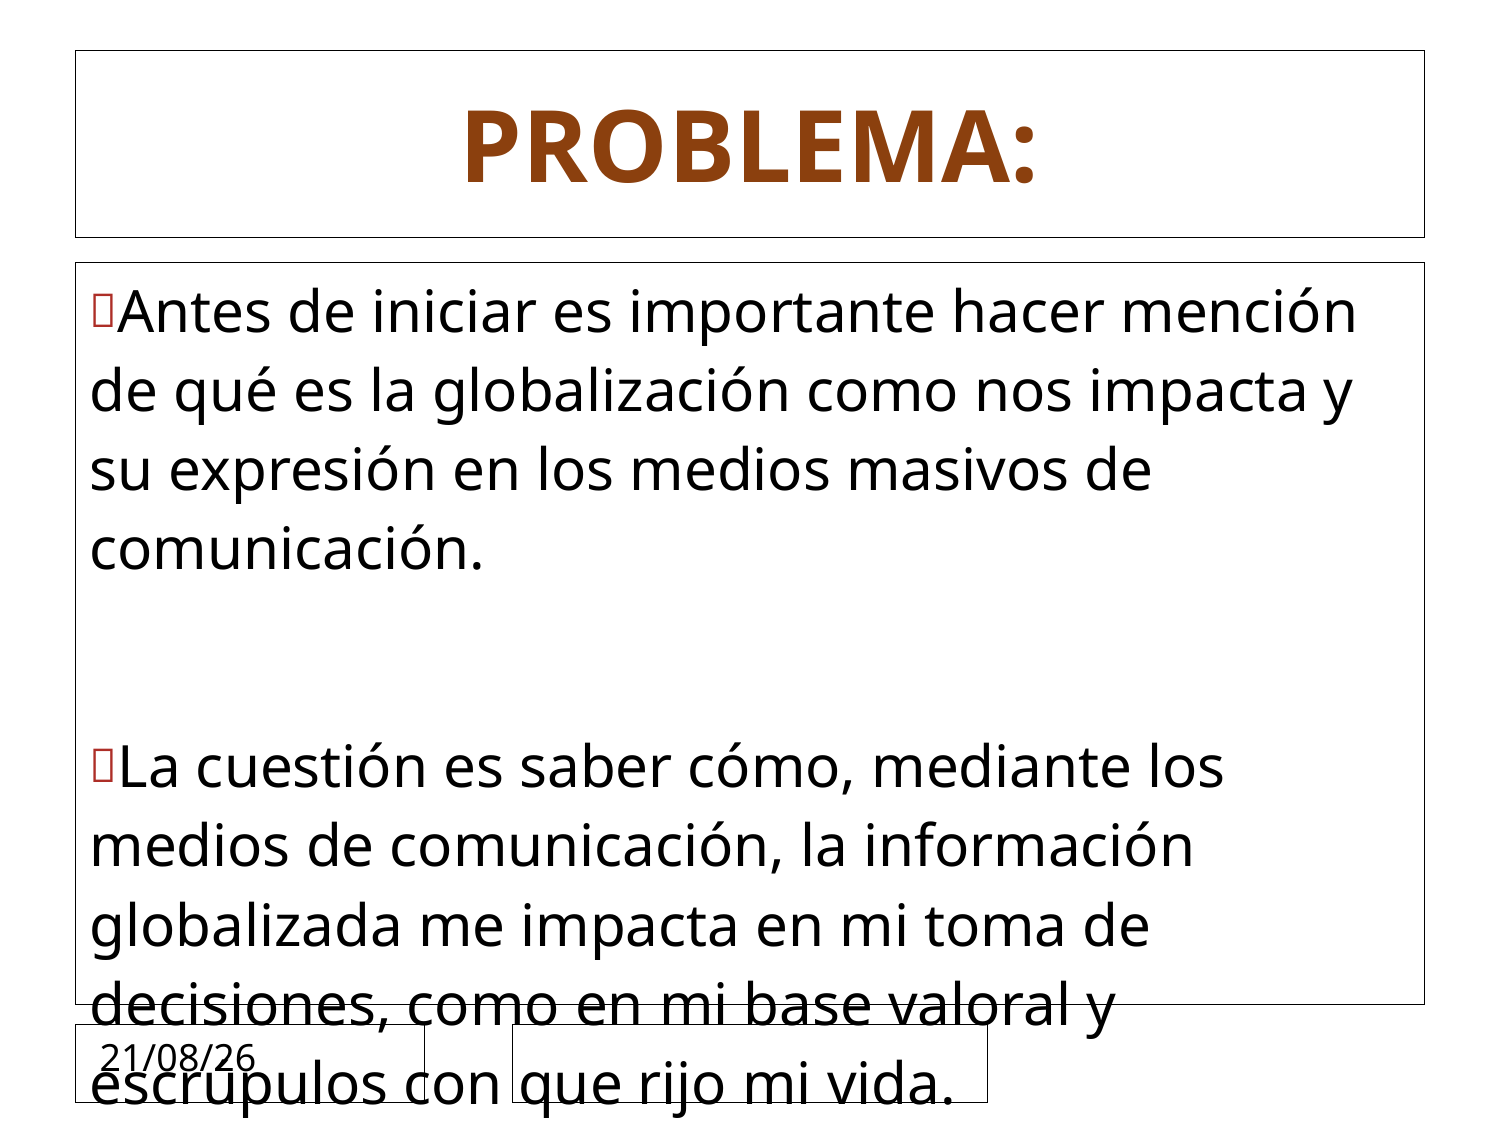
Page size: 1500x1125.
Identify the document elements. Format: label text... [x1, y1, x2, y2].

list Antes de iniciar es importante hacer mención de qué es la globalización como nos impacta y su expresión en los medios masivos de comunicación. La cuestión es saber cómo, mediante los medios de comunicación, la información globalizada me impacta en mi toma de decisiones, como en mi base valoral y escrúpulos con que rijo mi vida. [75, 262, 1425, 1005]
title PROBLEMA: [75, 50, 1425, 238]
